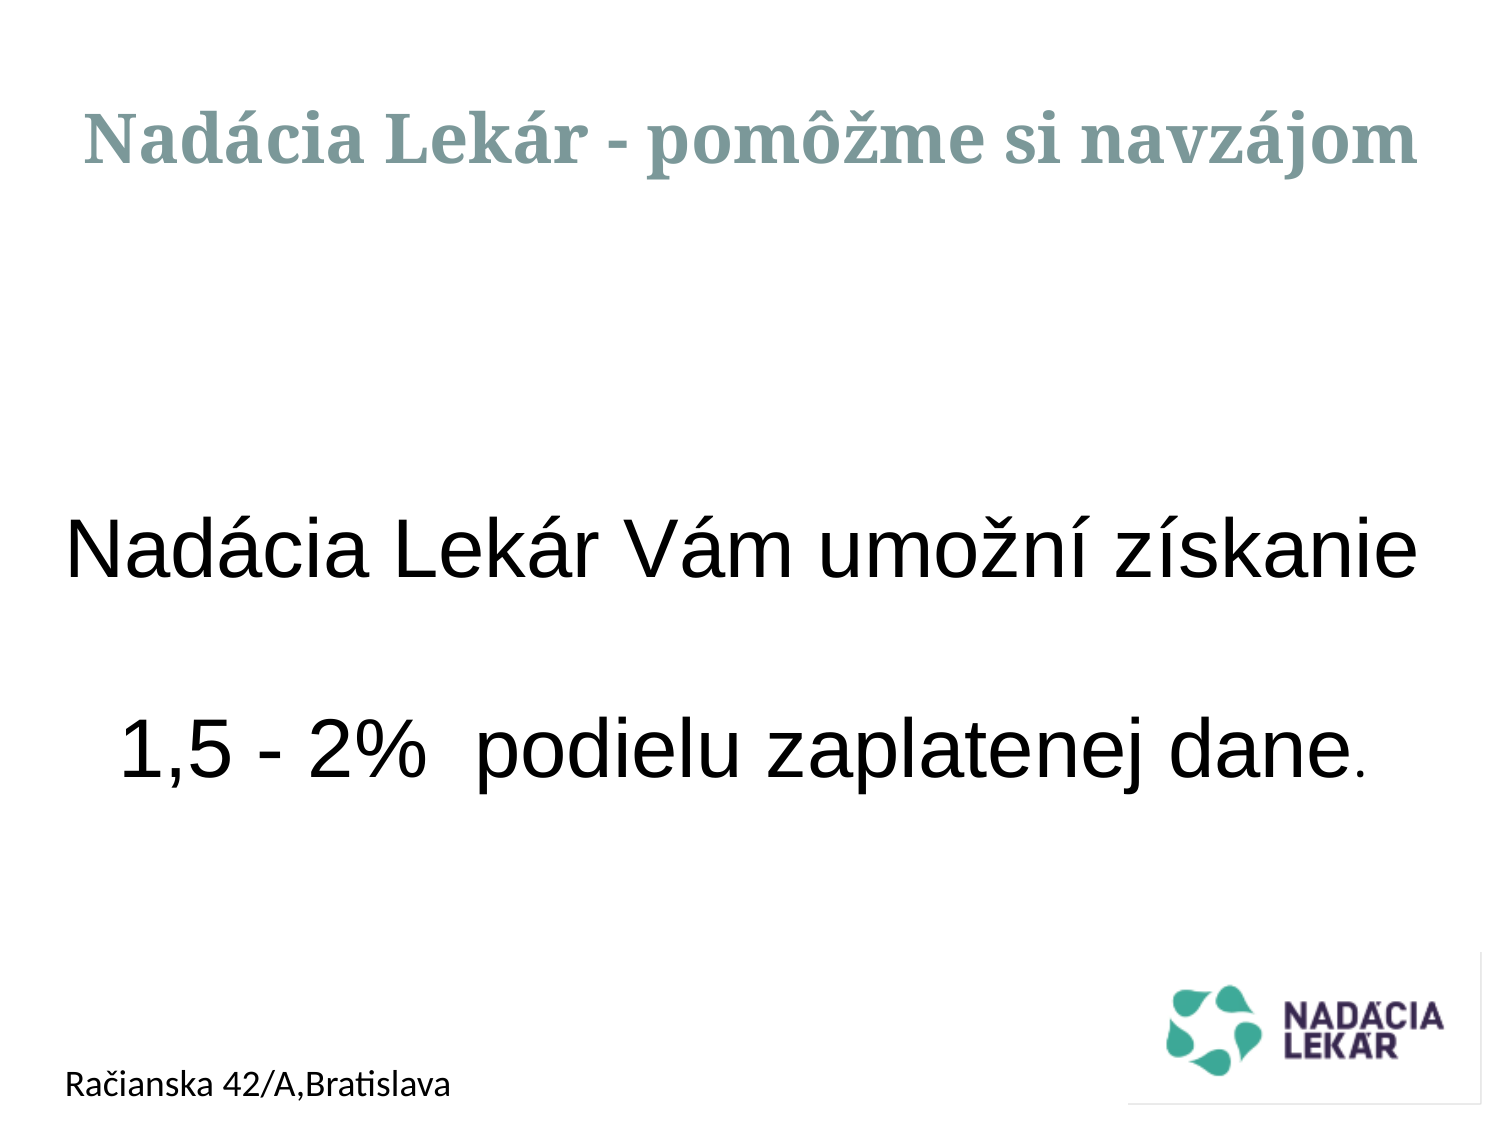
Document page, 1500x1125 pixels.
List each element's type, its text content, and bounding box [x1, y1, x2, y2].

title Nadácia Lekár - pomôžme si navzájom [55, 97, 1450, 251]
list Nadácia Lekár Vám umožní získanie 1,5 - 2% podielu zaplatenej dane. [49, 250, 1445, 1001]
text_box Račianska 42/A,Bratislava [50, 1051, 638, 1112]
picture [1128, 952, 1483, 1106]
